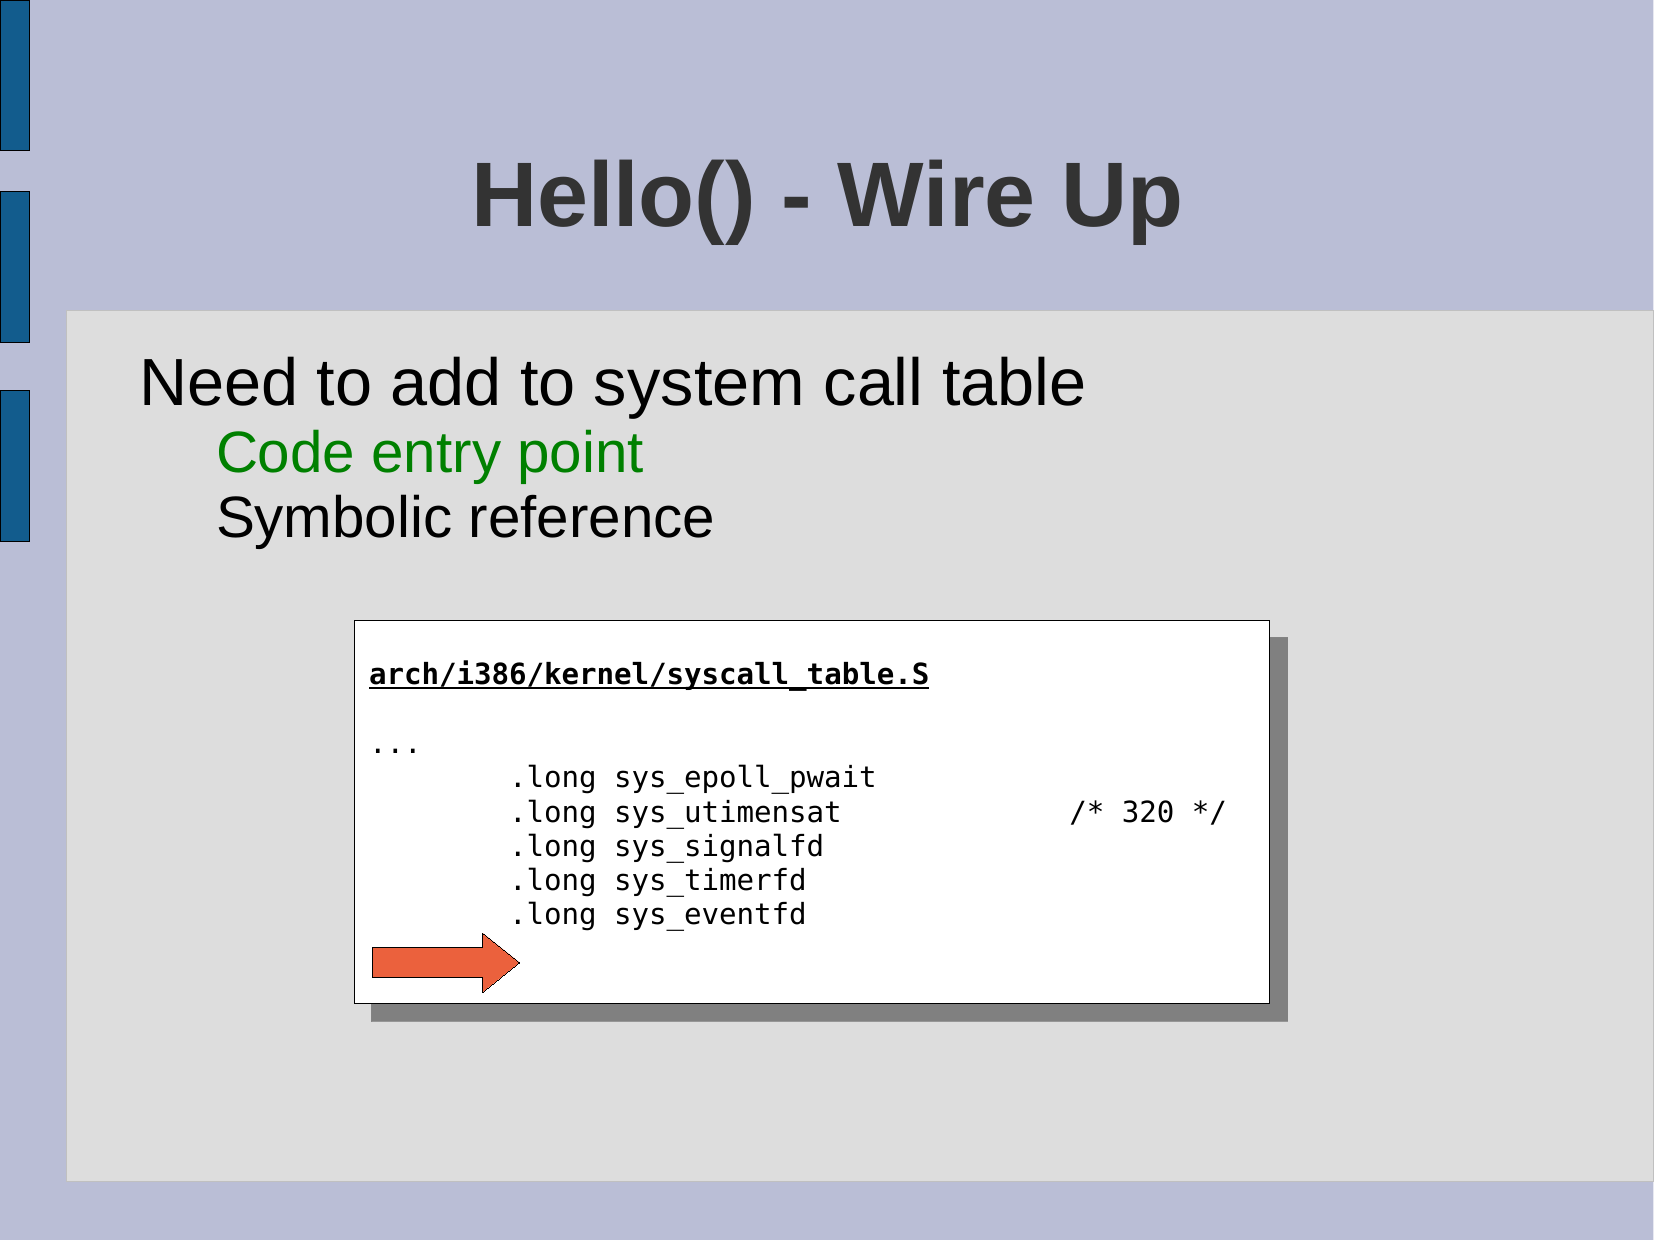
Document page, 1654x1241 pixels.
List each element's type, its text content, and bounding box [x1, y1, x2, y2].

text_box arch/i386/kernel/syscall_table.S ... .long sys_epoll_pwait .long sys_utimensat /* 320 */ .long sys_signalfd .long sys_timerfd .long sys_eventfd [354, 620, 1270, 1004]
text_box [372, 933, 520, 993]
list Need to add to system call table Code entry point Symbolic reference [121, 344, 1534, 591]
title Hello() - Wire Up [121, 98, 1534, 291]
